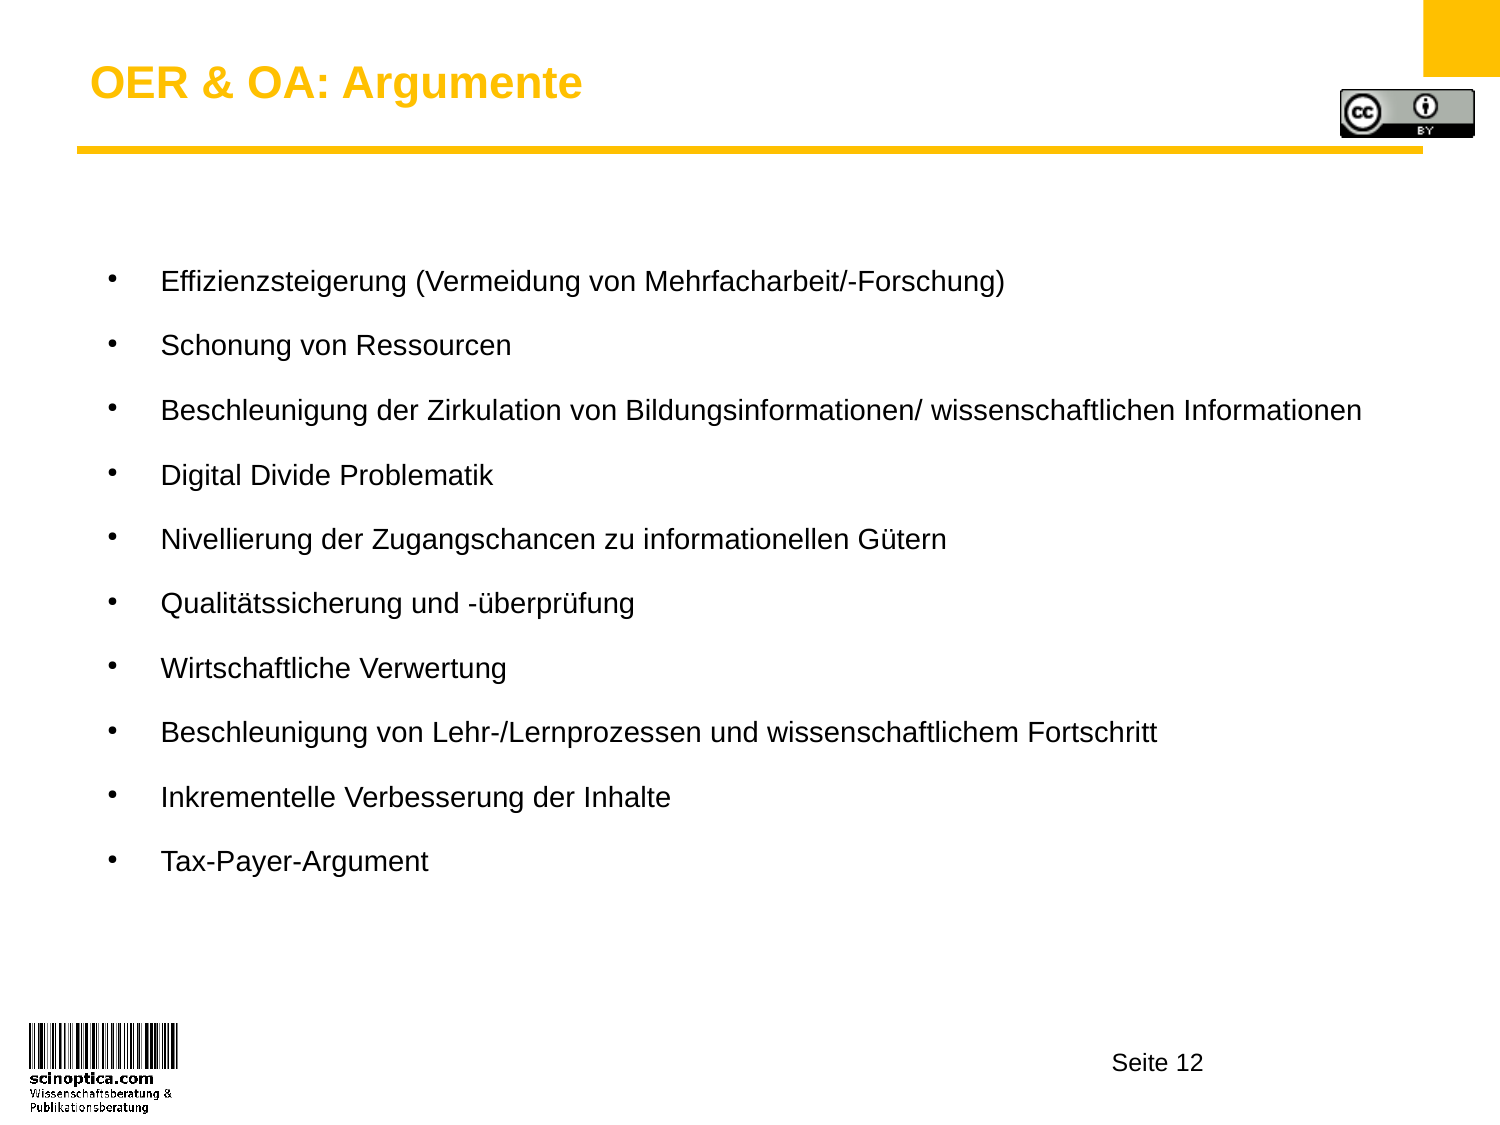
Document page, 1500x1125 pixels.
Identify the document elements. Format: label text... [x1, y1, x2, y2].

title OER & OA: Argumente [75, 45, 1425, 161]
list Effizienzsteigerung (Vermeidung von Mehrfacharbeit/-Forschung) Schonung von Ressourcen Beschleunigung der Zirkulation von Bildungsinformationen/ wissenschaftlichen Informationen Digital Divide Problematik Nivellierung der Zugangschancen zu informationellen Gütern Qualitätssicherung und -überprüfung Wirtschaftliche Verwertung Beschleunigung von Lehr-/Lernprozessen und wissenschaftlichem Fortschritt Inkrementelle Verbesserung der Inhalte Tax-Payer-Argument [75, 190, 1424, 1034]
picture [29, 1023, 178, 1116]
slide_number Seite <Nummer> [1096, 1039, 1447, 1118]
picture [1425, 89, 1475, 138]
